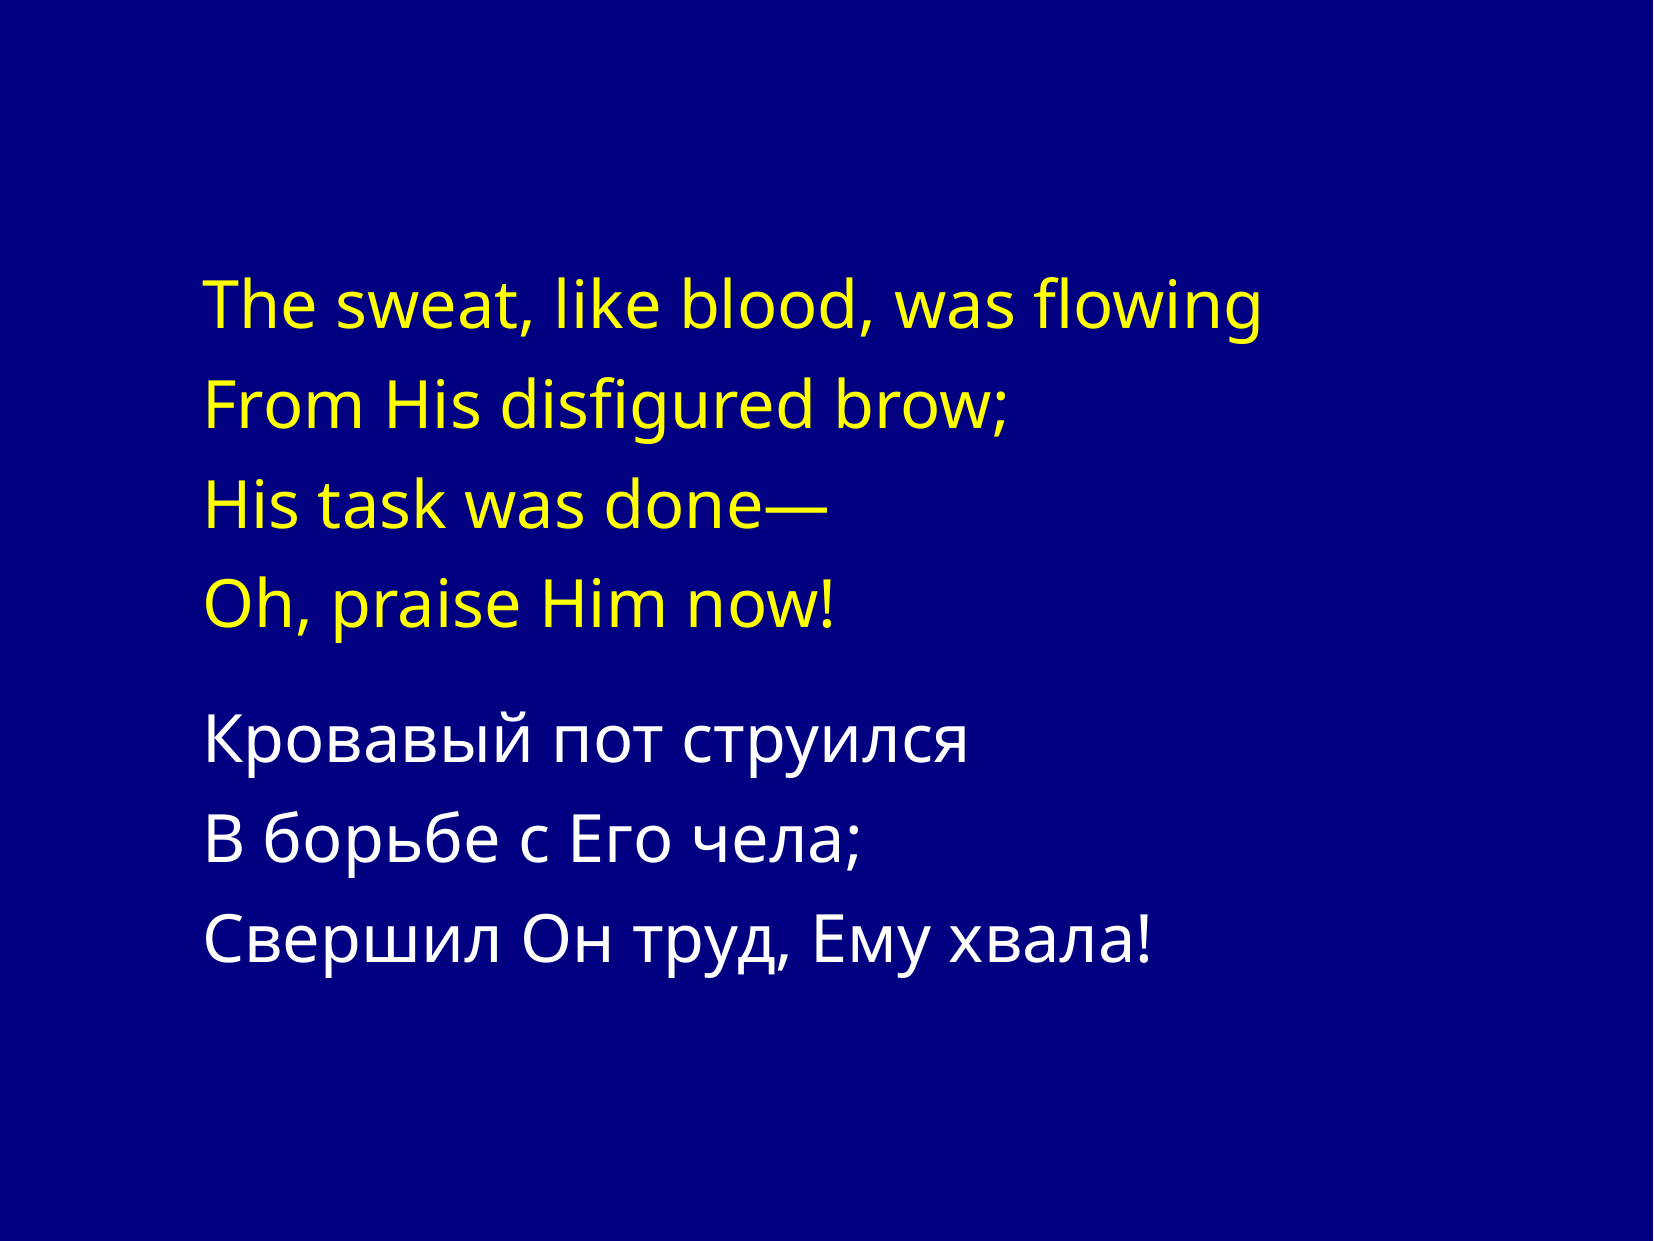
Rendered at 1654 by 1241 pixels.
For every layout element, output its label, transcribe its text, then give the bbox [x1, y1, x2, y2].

text_box The sweat, like blood, was flowing From His disfigured brow; His task was done— Oh, praise Him now! [75, 150, 1576, 638]
text_box Кровавый пот струился В борьбе с Его чела; Свершил Он труд, Ему хвала! [75, 675, 1576, 1163]
